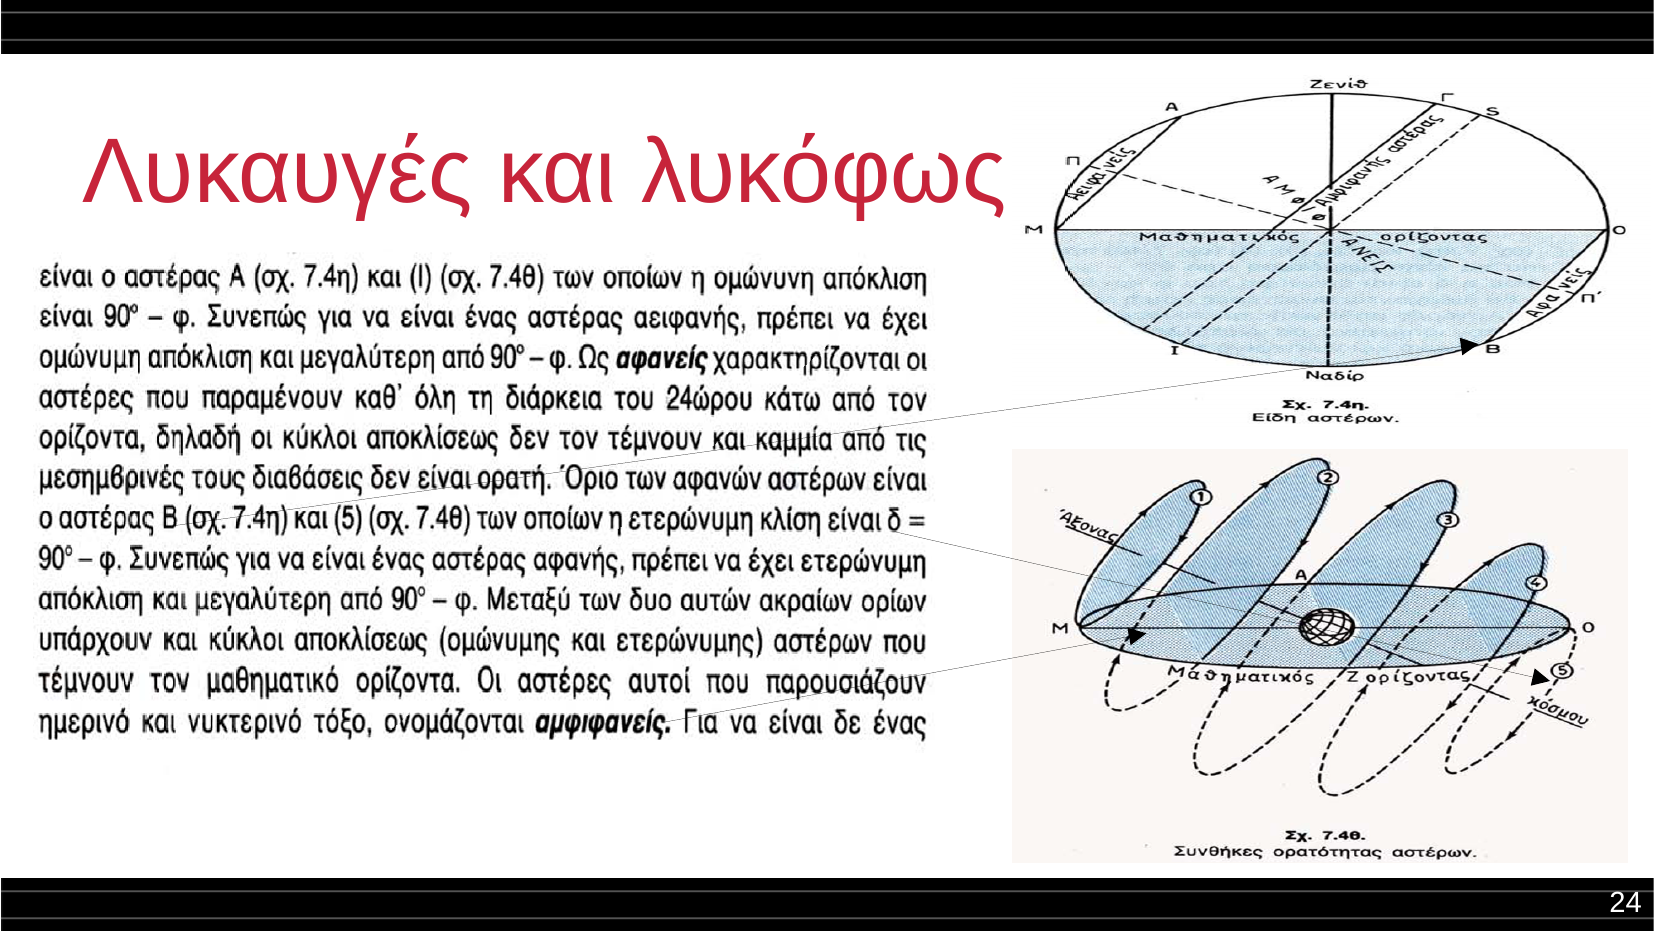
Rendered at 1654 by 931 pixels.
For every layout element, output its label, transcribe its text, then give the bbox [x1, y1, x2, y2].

picture [1012, 449, 1628, 863]
picture [1, 878, 1654, 931]
title Λυκαυγές και λυκόφως [82, 92, 1012, 249]
picture [1012, 74, 1651, 427]
picture [33, 249, 946, 775]
picture [1, 0, 1654, 54]
